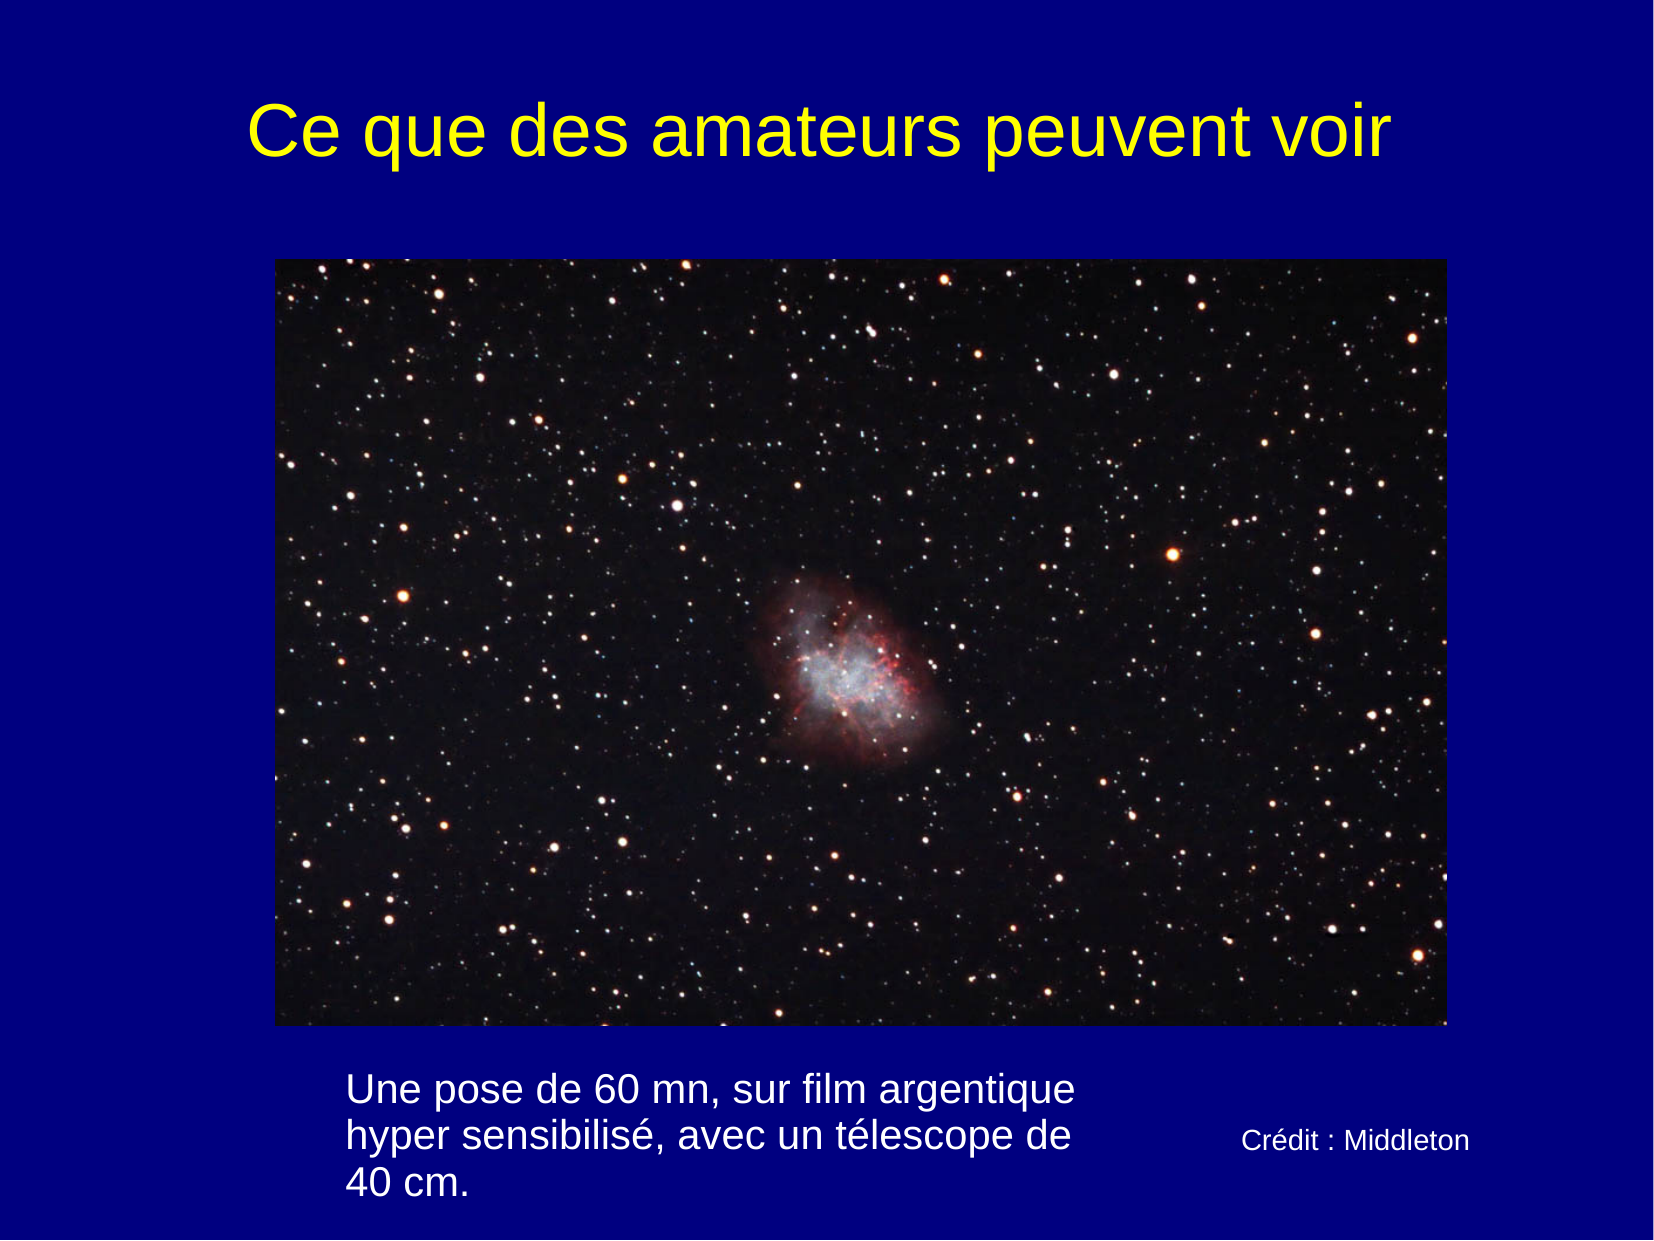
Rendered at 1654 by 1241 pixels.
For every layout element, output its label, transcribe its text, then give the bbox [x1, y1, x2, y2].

picture [275, 259, 1447, 1026]
title Ce que des amateurs peuvent voir [137, 27, 1544, 235]
subtitle Crédit : Middleton [1226, 1116, 1585, 1186]
text_box Une pose de 60 mn, sur film argentique hyper sensibilisé, avec un télescope de 40 cm. [330, 1057, 1092, 1213]
